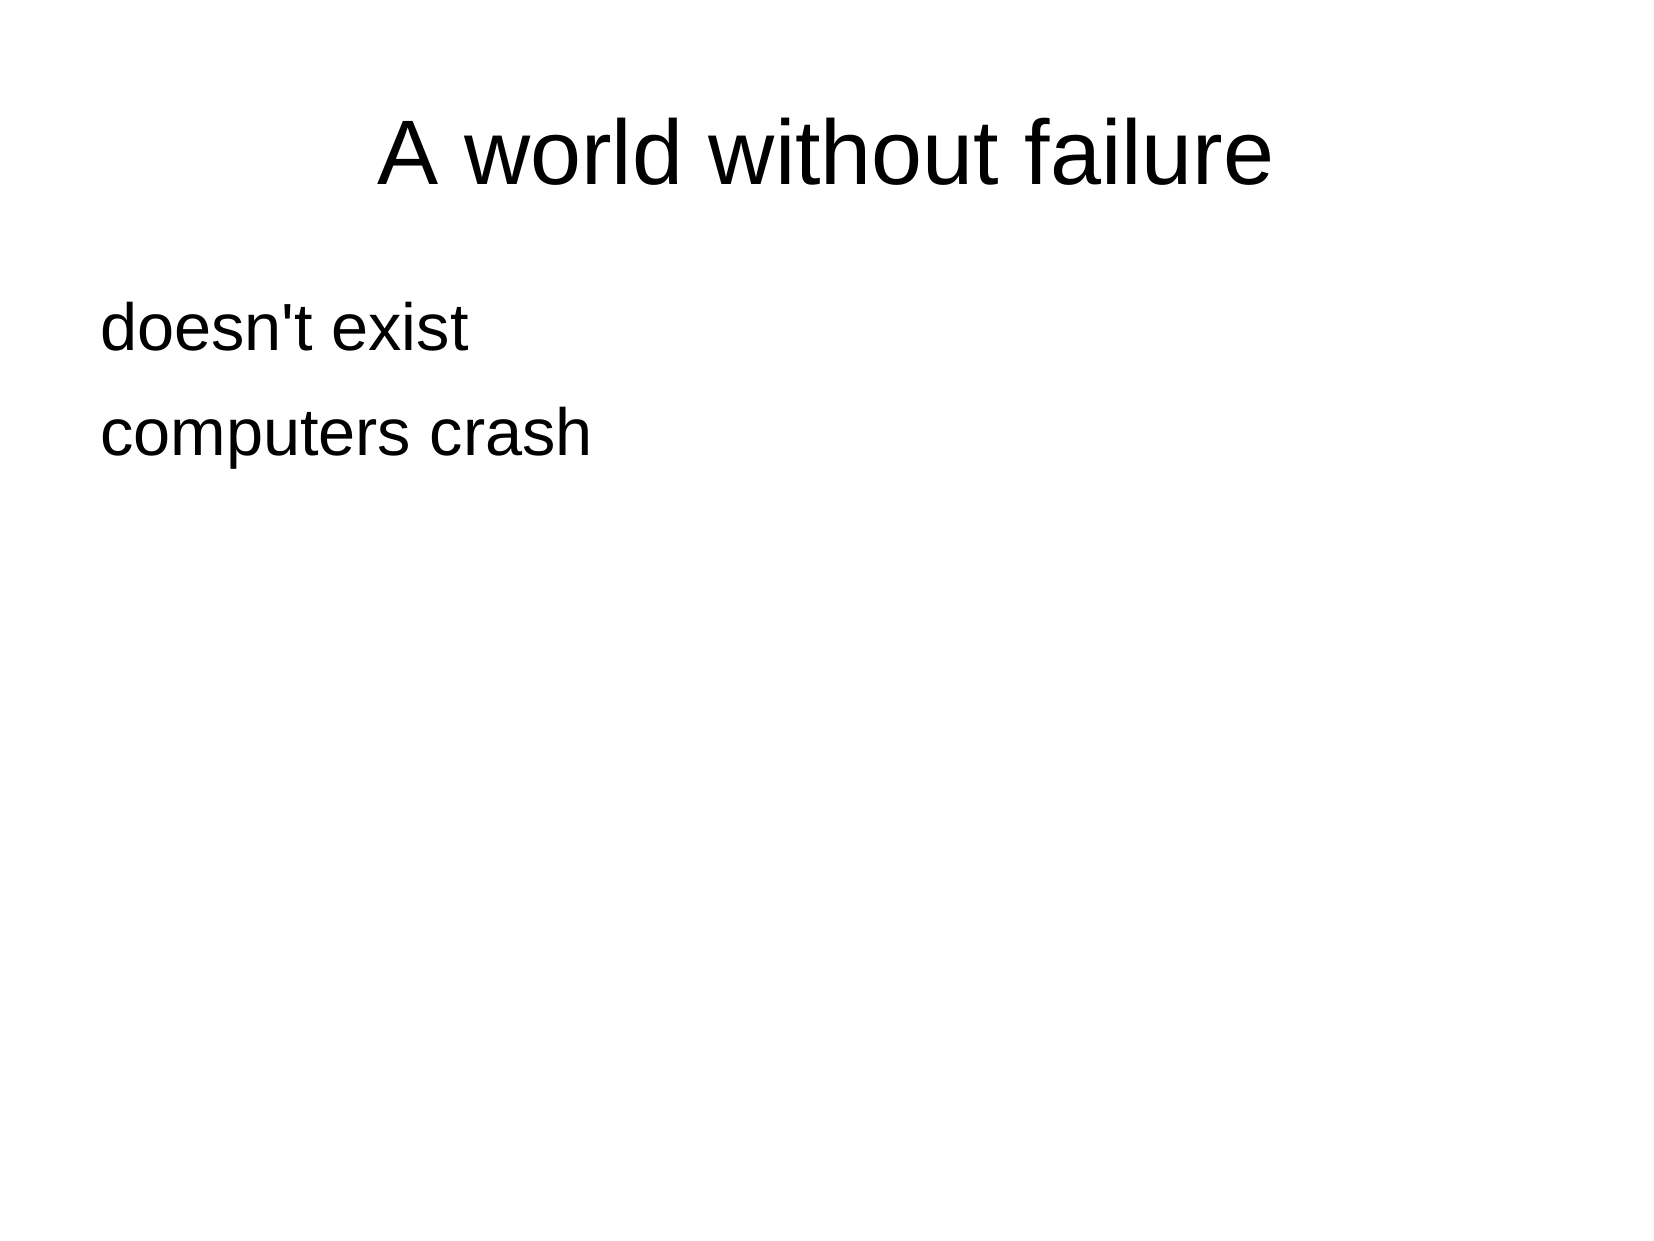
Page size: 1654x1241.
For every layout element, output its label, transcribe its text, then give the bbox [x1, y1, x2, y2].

list doesn't exist computers crash [82, 290, 1571, 1094]
title A world without failure [82, 56, 1571, 250]
